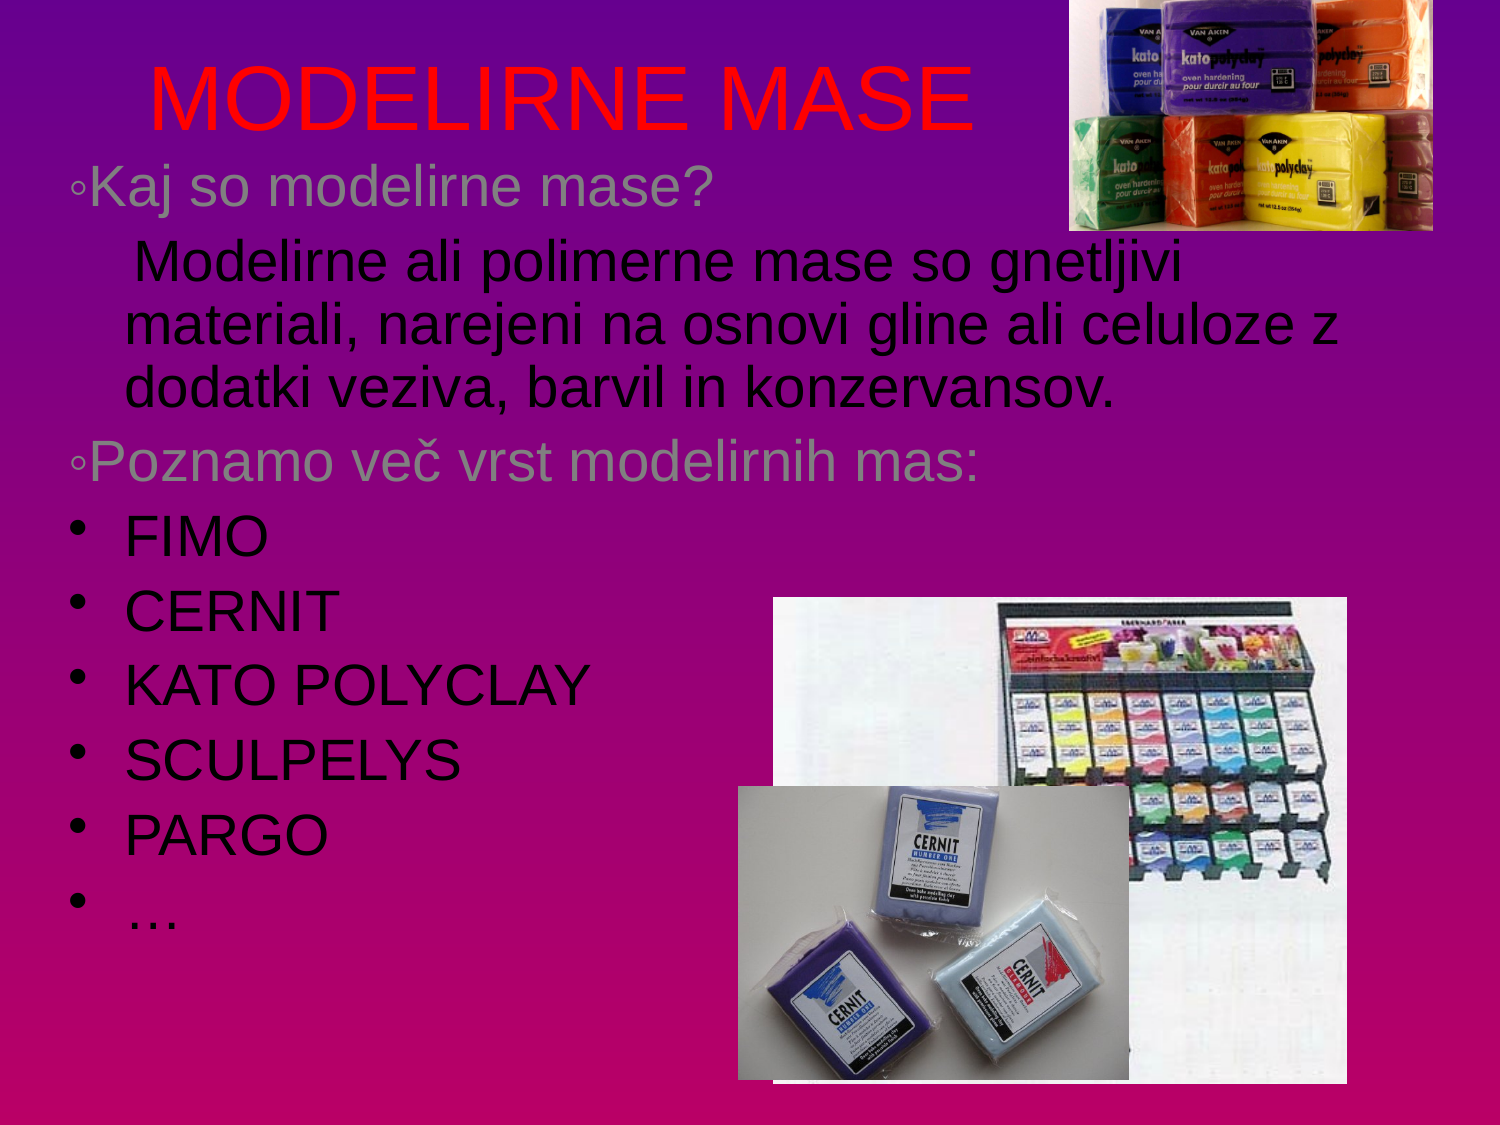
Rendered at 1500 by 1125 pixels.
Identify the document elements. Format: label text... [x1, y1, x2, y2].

picture [738, 597, 1347, 1084]
picture [1069, 0, 1433, 231]
title MODELIRNE MASE [0, 0, 1069, 188]
list ◦Kaj so modelirne mase? Modelirne ali polimerne mase so gnetljivi materiali, narejeni na osnovi gline ali celuloze z dodatki veziva, barvil in konzervansov. ◦Poznamo več vrst modelirnih mas: FIMO CERNIT KATO POLYCLAY SCULPELYS PARGO … [53, 148, 1404, 1047]
